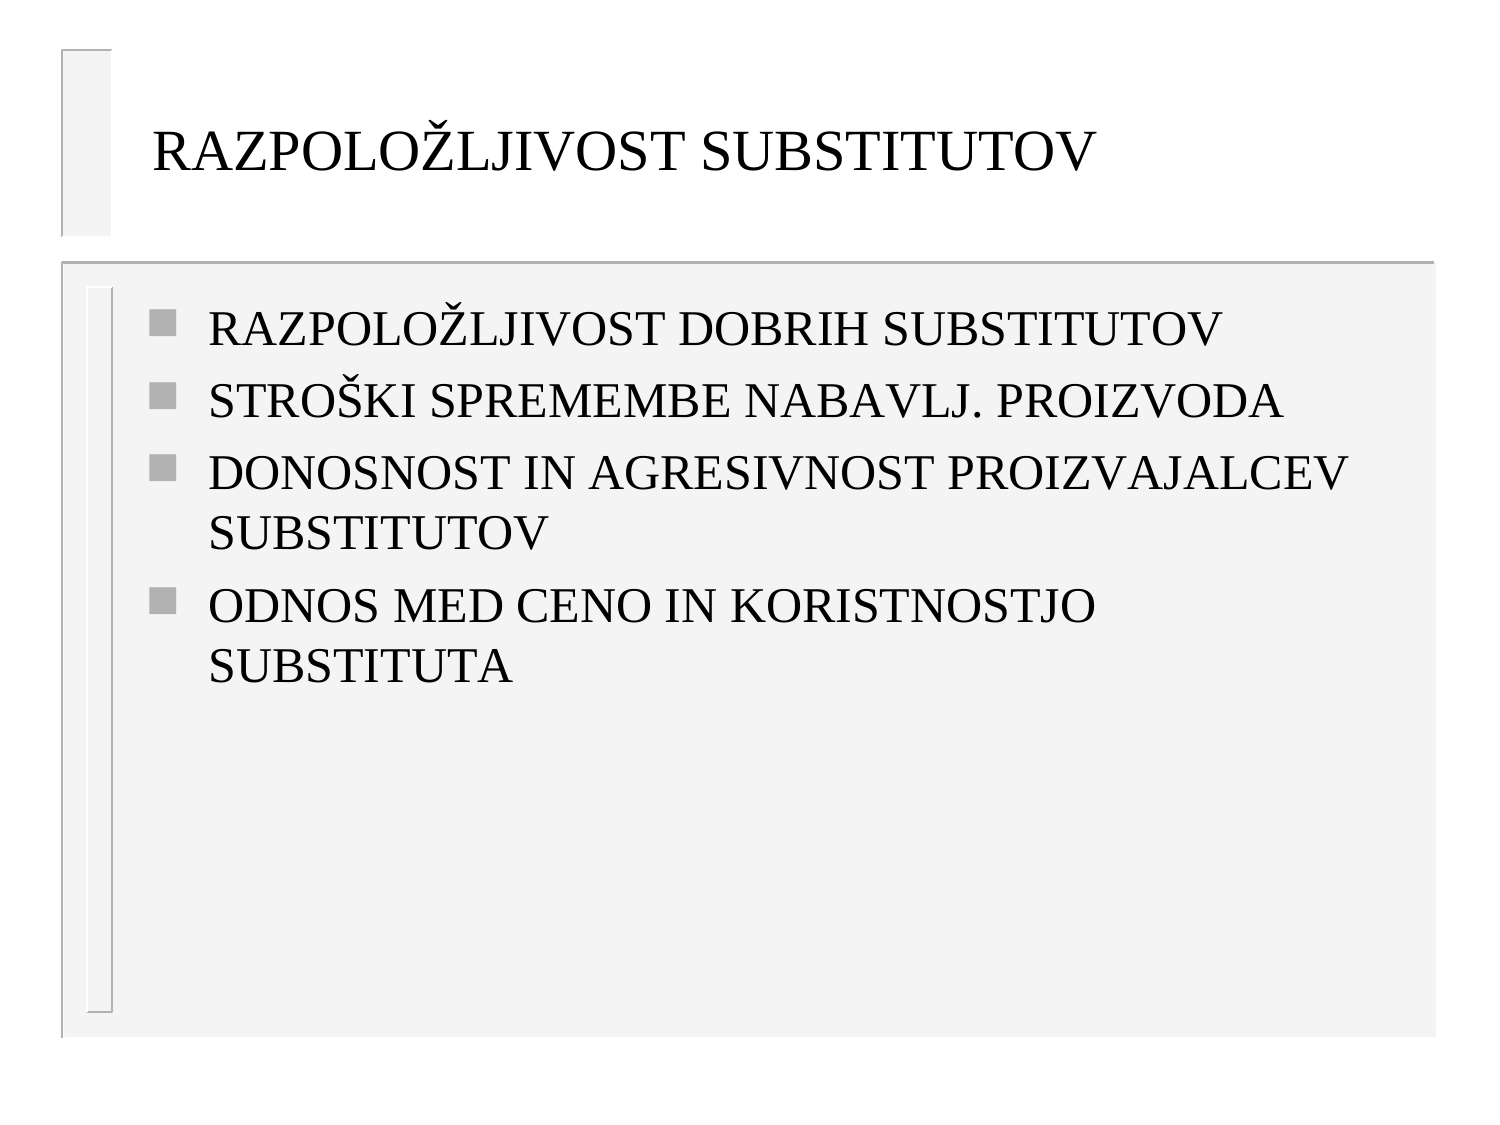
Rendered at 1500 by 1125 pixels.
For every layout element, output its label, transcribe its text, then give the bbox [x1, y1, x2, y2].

list RAZPOLOŽLJIVOST DOBRIH SUBSTITUTOV STROŠKI SPREMEMBE NABAVLJ. PROIZVODA DONOSNOST IN AGRESIVNOST PROIZVAJALCEV SUBSTITUTOV ODNOS MED CENO IN KORISTNOSTJO SUBSTITUTA [137, 287, 1413, 963]
title RAZPOLOŽLJIVOST SUBSTITUTOV [137, 56, 1413, 238]
